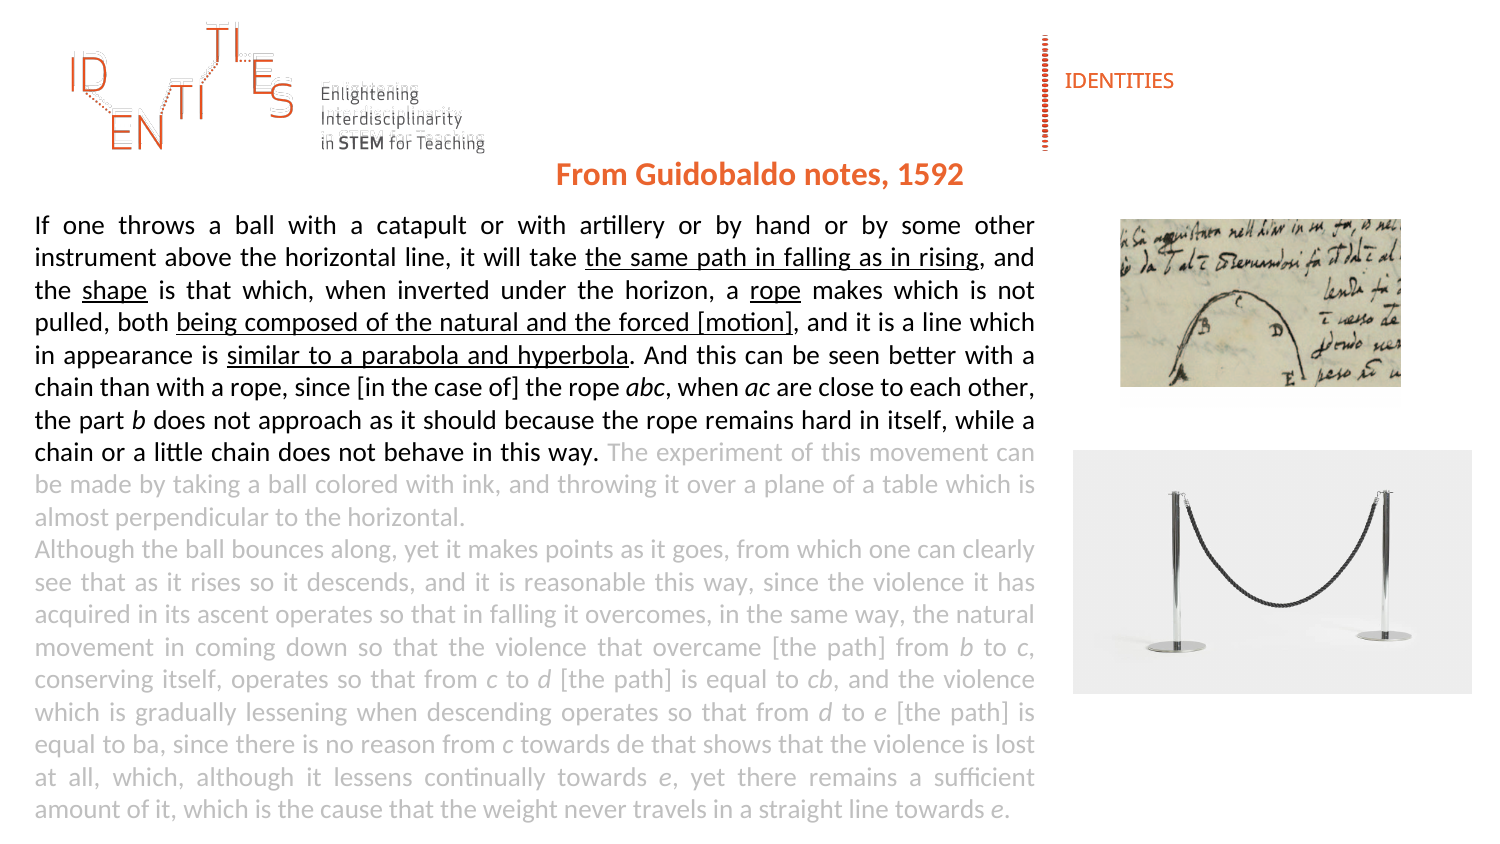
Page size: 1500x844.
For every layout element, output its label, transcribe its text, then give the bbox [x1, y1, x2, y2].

text_box IDENTITIES [1050, 60, 1472, 121]
picture [1120, 219, 1401, 408]
picture [1073, 451, 1472, 694]
text_box If one throws a ball with a catapult or with artillery or by hand or by some other instrument above the horizontal line, it will take the same path in falling as in rising, and the shape is that which, when inverted under the horizon, a rope makes which is not pulled, both being composed of the natural and the forced [motion], and it is a line which in appearance is similar to a parabola and hyperbola. And this can be seen better with a chain than with a rope, since [in the case of] the rope abc, when ac are close to each other, the part b does not approach as it should because the rope remains hard in itself, while a chain or a little chain does not behave in this way. The experiment of this movement can be made by taking a ball colored with ink, and throwing it over a plane of a table which is almost perpendicular to the horizontal. Although the ball bounces along, yet it makes points as it goes, from which one can clearly see that as it rises so it descends, and it is reasonable this way, since the violence it has acquired in its ascent operates so that in falling it overcomes, in the same way, the natural movement in coming down so that the violence that overcame [the path] from b to c, conserving itself, operates so that from c to d [the path] is equal to cb, and the violence which is gradually lessening when descending operates so that from d to e [the path] is equal to ba, since there is no reason from c towards de that shows that the violence is lost at all, which, although it lessens continually towards e, yet there remains a sufficient amount of it, which is the cause that the weight never travels in a straight line towards e. [19, 199, 1051, 839]
picture [71, 18, 485, 144]
picture [1042, 35, 1051, 144]
text_box From Guidobaldo notes, 1592 [71, 144, 1449, 200]
